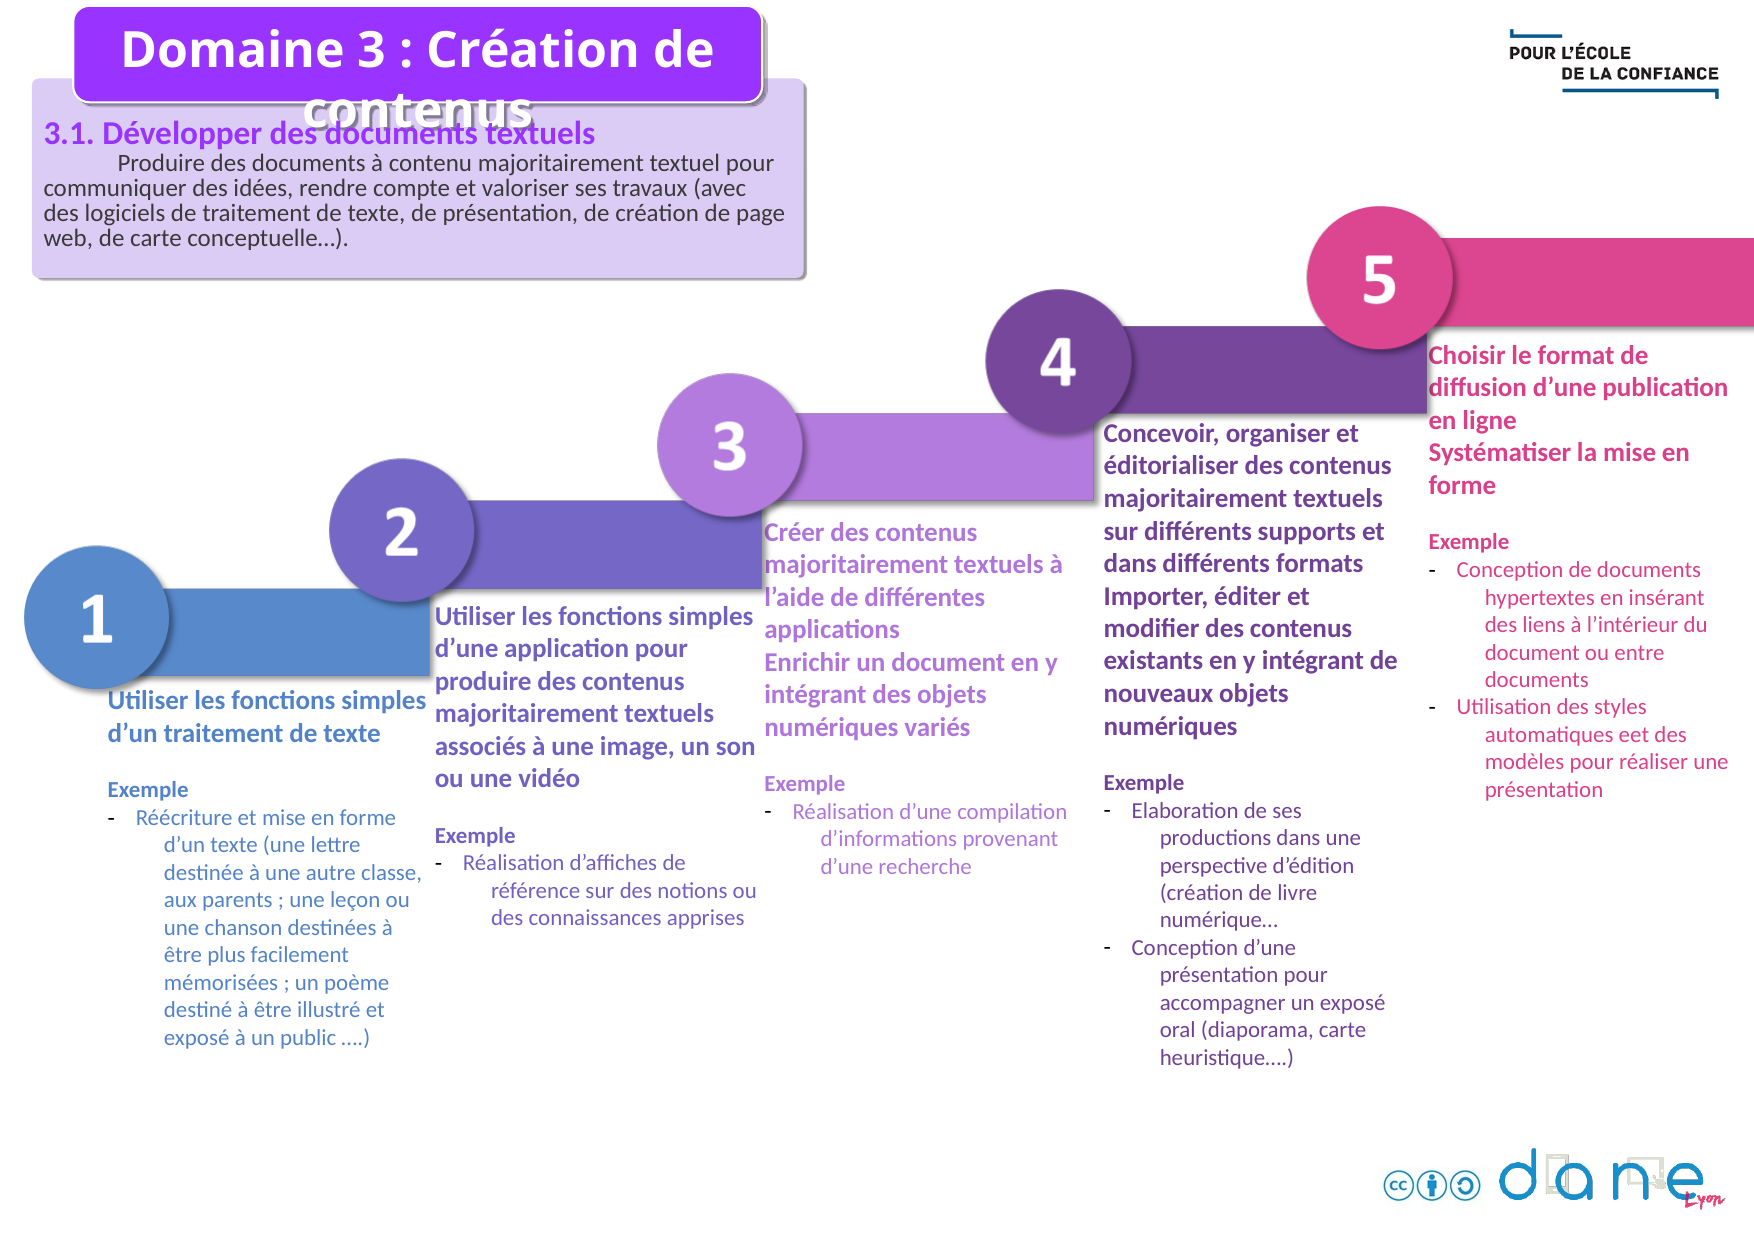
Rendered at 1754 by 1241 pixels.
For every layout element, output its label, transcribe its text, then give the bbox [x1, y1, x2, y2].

text_box [470, 103, 479, 112]
text_box [453, 105, 464, 112]
text_box [386, 103, 396, 112]
text_box Concevoir, organiser et éditorialiser des contenus majoritairement textuels sur différents supports et dans différents formats Importer, éditer et modifier des contenus existants en y intégrant de nouveaux objets numériques Exemple Elaboration de ses productions dans une perspective d’édition (création de livre numérique… Conception d’une présentation pour accompagner un exposé oral (diaporama, carte heuristique….) [1089, 721, 1414, 1077]
picture [1364, 1139, 1729, 1214]
text_box [337, 105, 348, 112]
text_box [403, 103, 418, 112]
text_box [423, 105, 433, 110]
text_box 3.1. Développer des documents textuels Produire des documents à contenu majoritairement textuel pour communiquer des idées, rendre compte et valoriser ses travaux (avec des logiciels de traitement de texte, de présentation, de création de page web, de carte conceptuelle…). [28, 112, 804, 299]
text_box Choisir le format de diffusion d’une publication en ligne Systématiser la mise en forme Exemple Conception de documents hypertextes en insérant des liens à l’intérieur du document ou entre documents Utilisation des styles automatiques eet des modèles pour réaliser une présentation [1414, 721, 1754, 809]
picture [1493, 12, 1734, 113]
text_box [518, 78, 804, 112]
text_box [486, 103, 497, 112]
text_box [31, 78, 307, 112]
text_box Créer des contenus majoritairement textuels à l’aide de différentes applications Enrichir un document en y intégrant des objets numériques variés Exemple Réalisation d’une compilation d’informations provenant d’une recherche [749, 721, 1089, 886]
text_box Domaine 3 : Création de contenus [73, 5, 763, 103]
text_box [438, 103, 446, 112]
picture [20, 202, 1754, 721]
text_box Utiliser les fonctions simples d’un traitement de texte Exemple Réécriture et mise en forme d’un texte (une lettre destinée à une autre classe, aux parents ; une leçon ou une chanson destinées à être plus facilement mémorisées ; un poème destiné à être illustré et exposé à un public ….) [93, 721, 443, 1092]
text_box [369, 105, 380, 112]
text_box Utiliser les fonctions simples d’une application pour produire des contenus majoritairement textuels associés à une image, un son ou une vidéo Exemple Réalisation d’affiches de référence sur des notions ou des connaissances apprises [420, 721, 780, 938]
text_box [353, 103, 362, 112]
text_box [312, 103, 332, 112]
text_box [504, 103, 512, 112]
